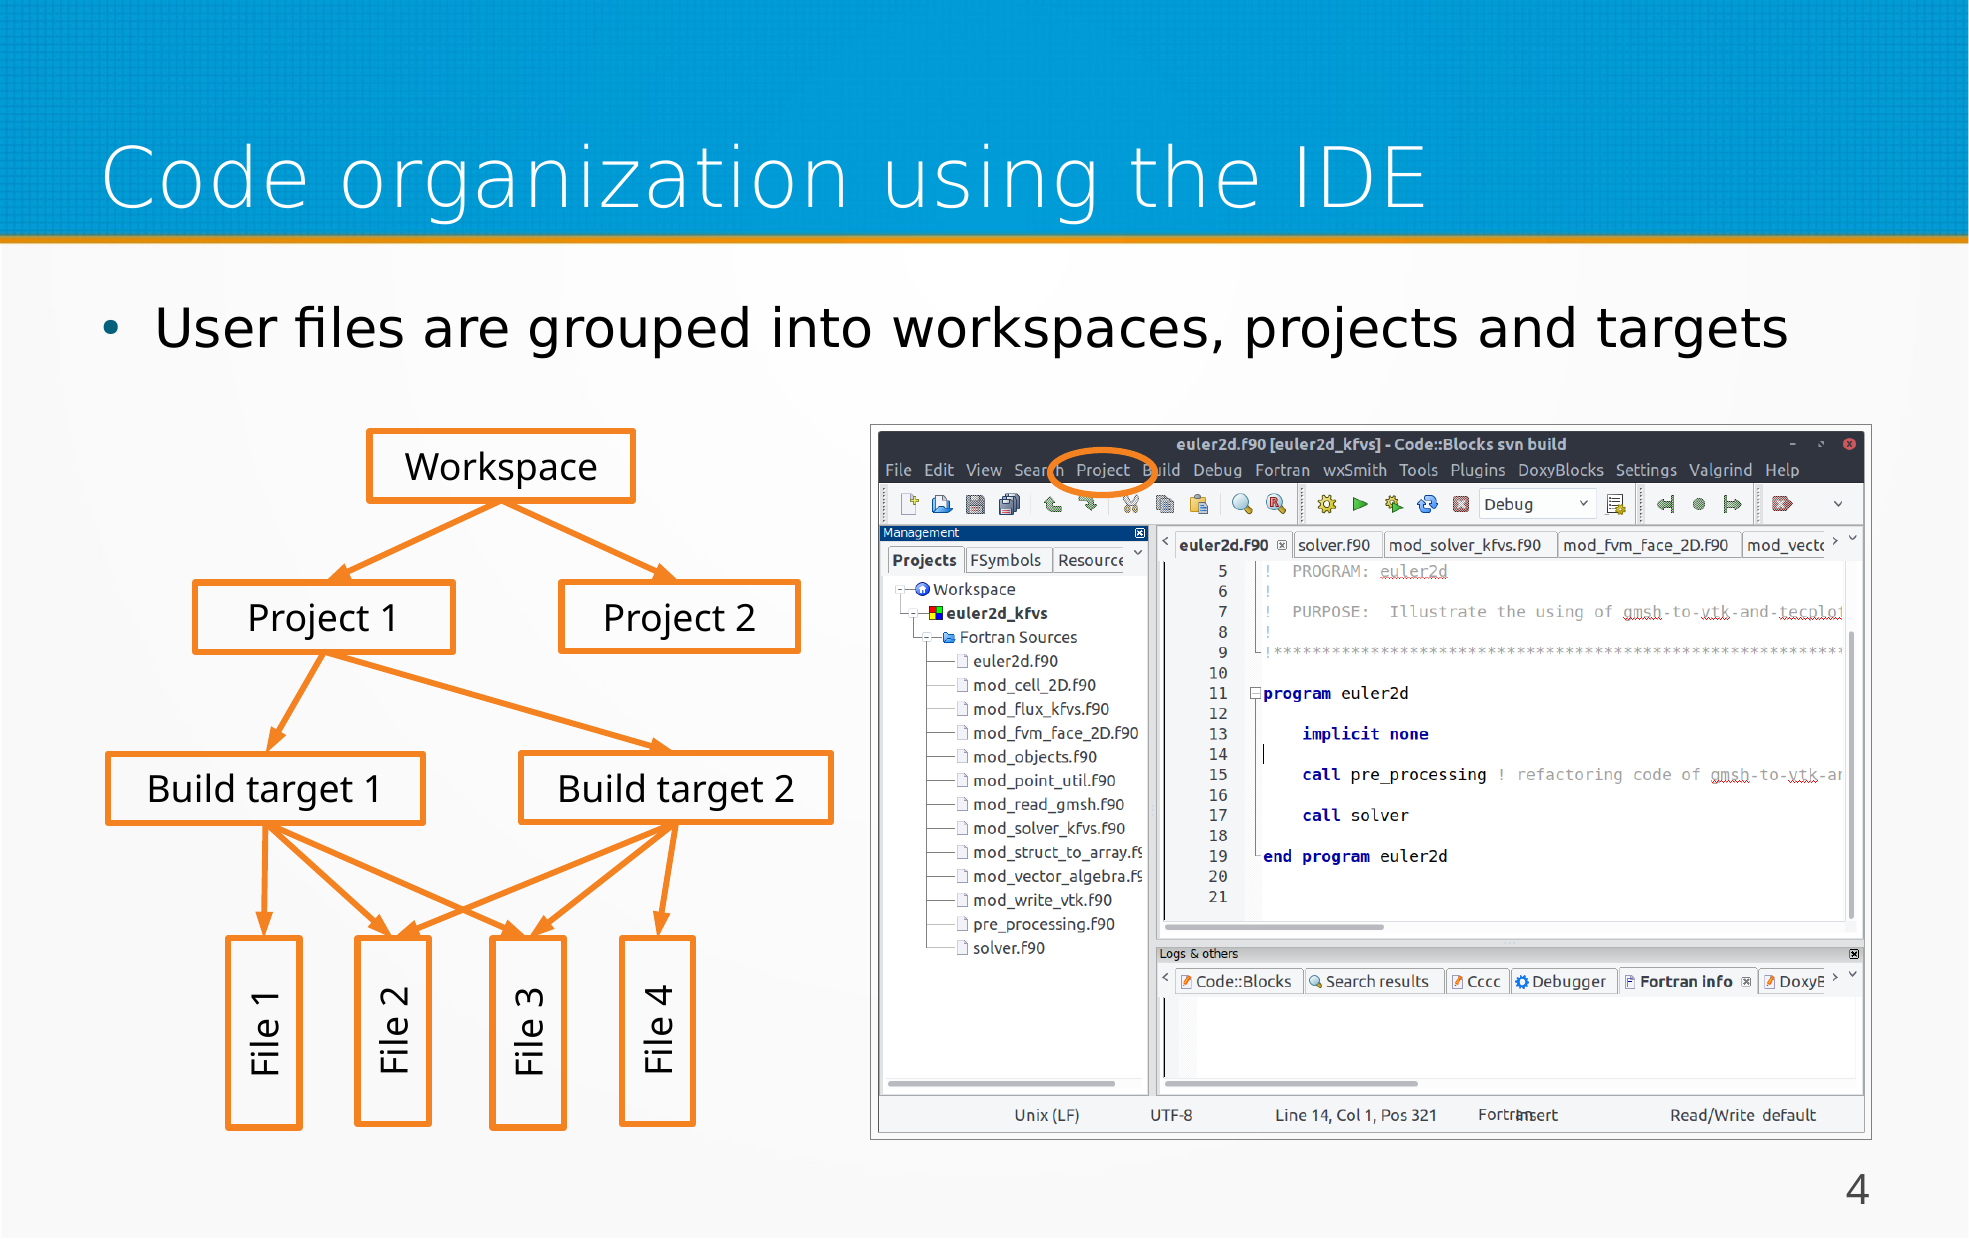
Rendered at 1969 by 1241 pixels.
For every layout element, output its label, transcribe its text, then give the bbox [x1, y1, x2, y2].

text_box Project 2 [561, 585, 799, 649]
list User files are grouped into workspaces, projects and targets [83, 296, 1846, 361]
text_box File 4 [621, 938, 694, 1124]
title Code organization using the IDE [98, 19, 1870, 227]
picture [0, 233, 1969, 1241]
text_box Build target 2 [521, 756, 831, 819]
text_box Build target 1 [107, 757, 424, 820]
text_box File 1 [228, 938, 300, 1128]
text_box File 2 [357, 938, 429, 1124]
text_box File 3 [492, 938, 564, 1128]
text_box Workspace [369, 435, 634, 497]
text_box Project 1 [195, 586, 454, 649]
